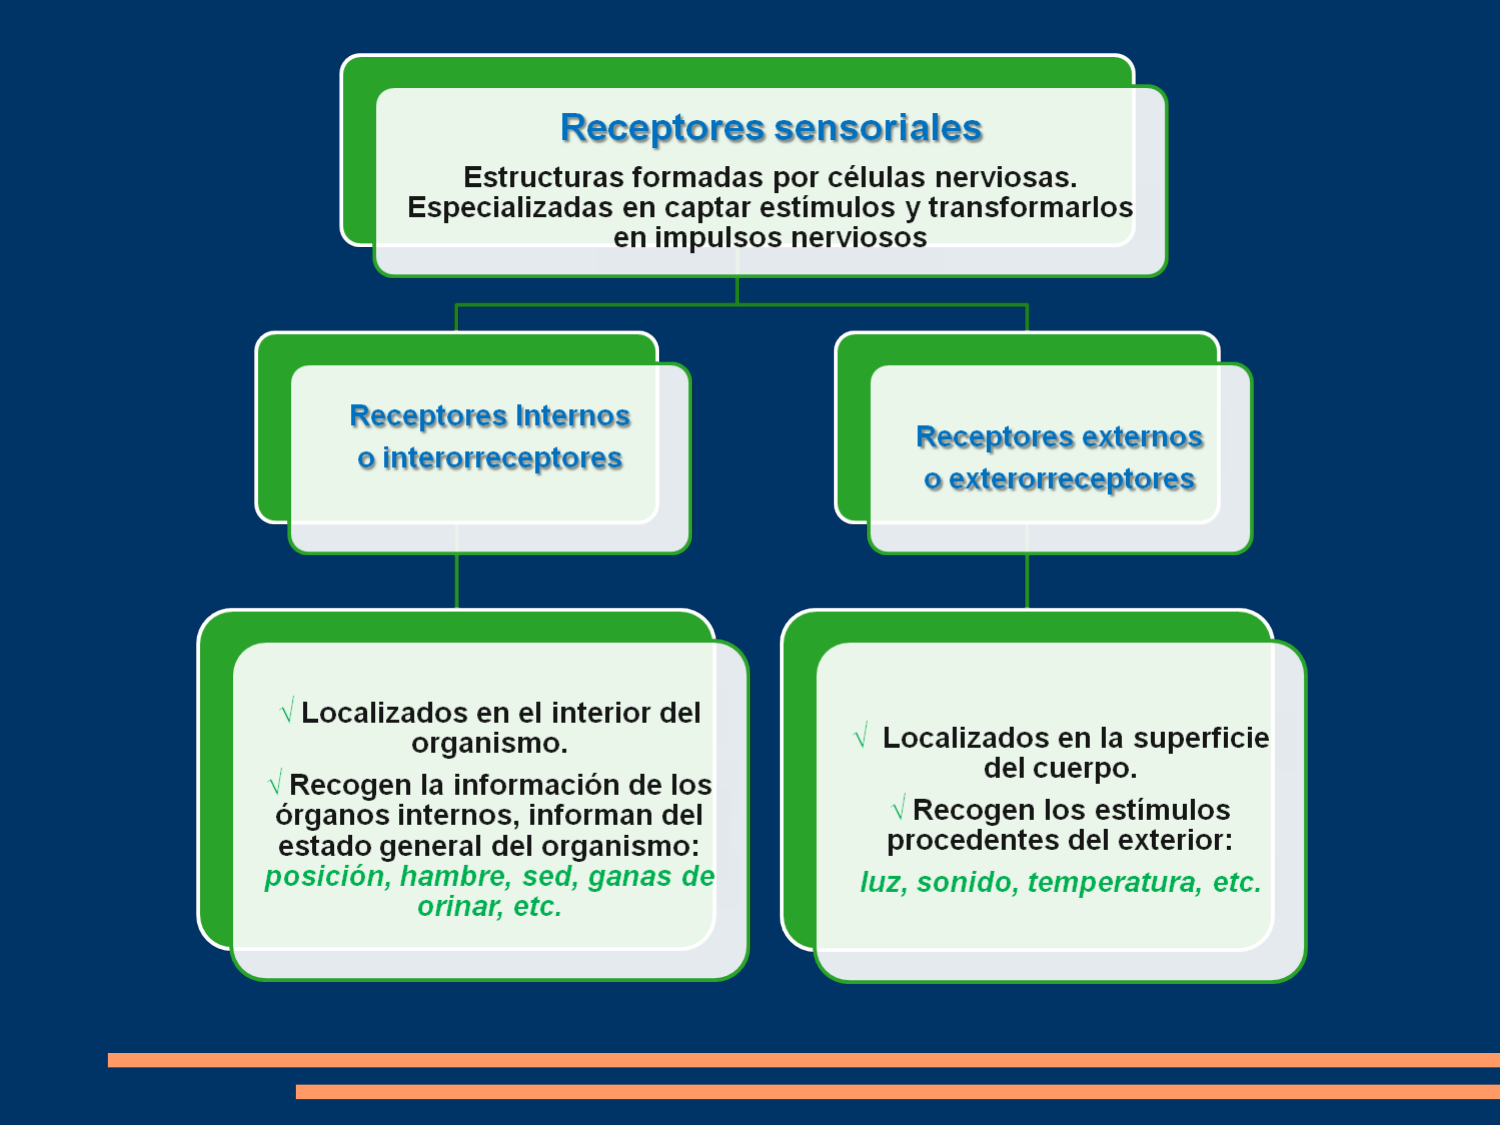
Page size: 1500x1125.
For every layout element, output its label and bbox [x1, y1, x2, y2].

text_box [76, 52, 1429, 985]
